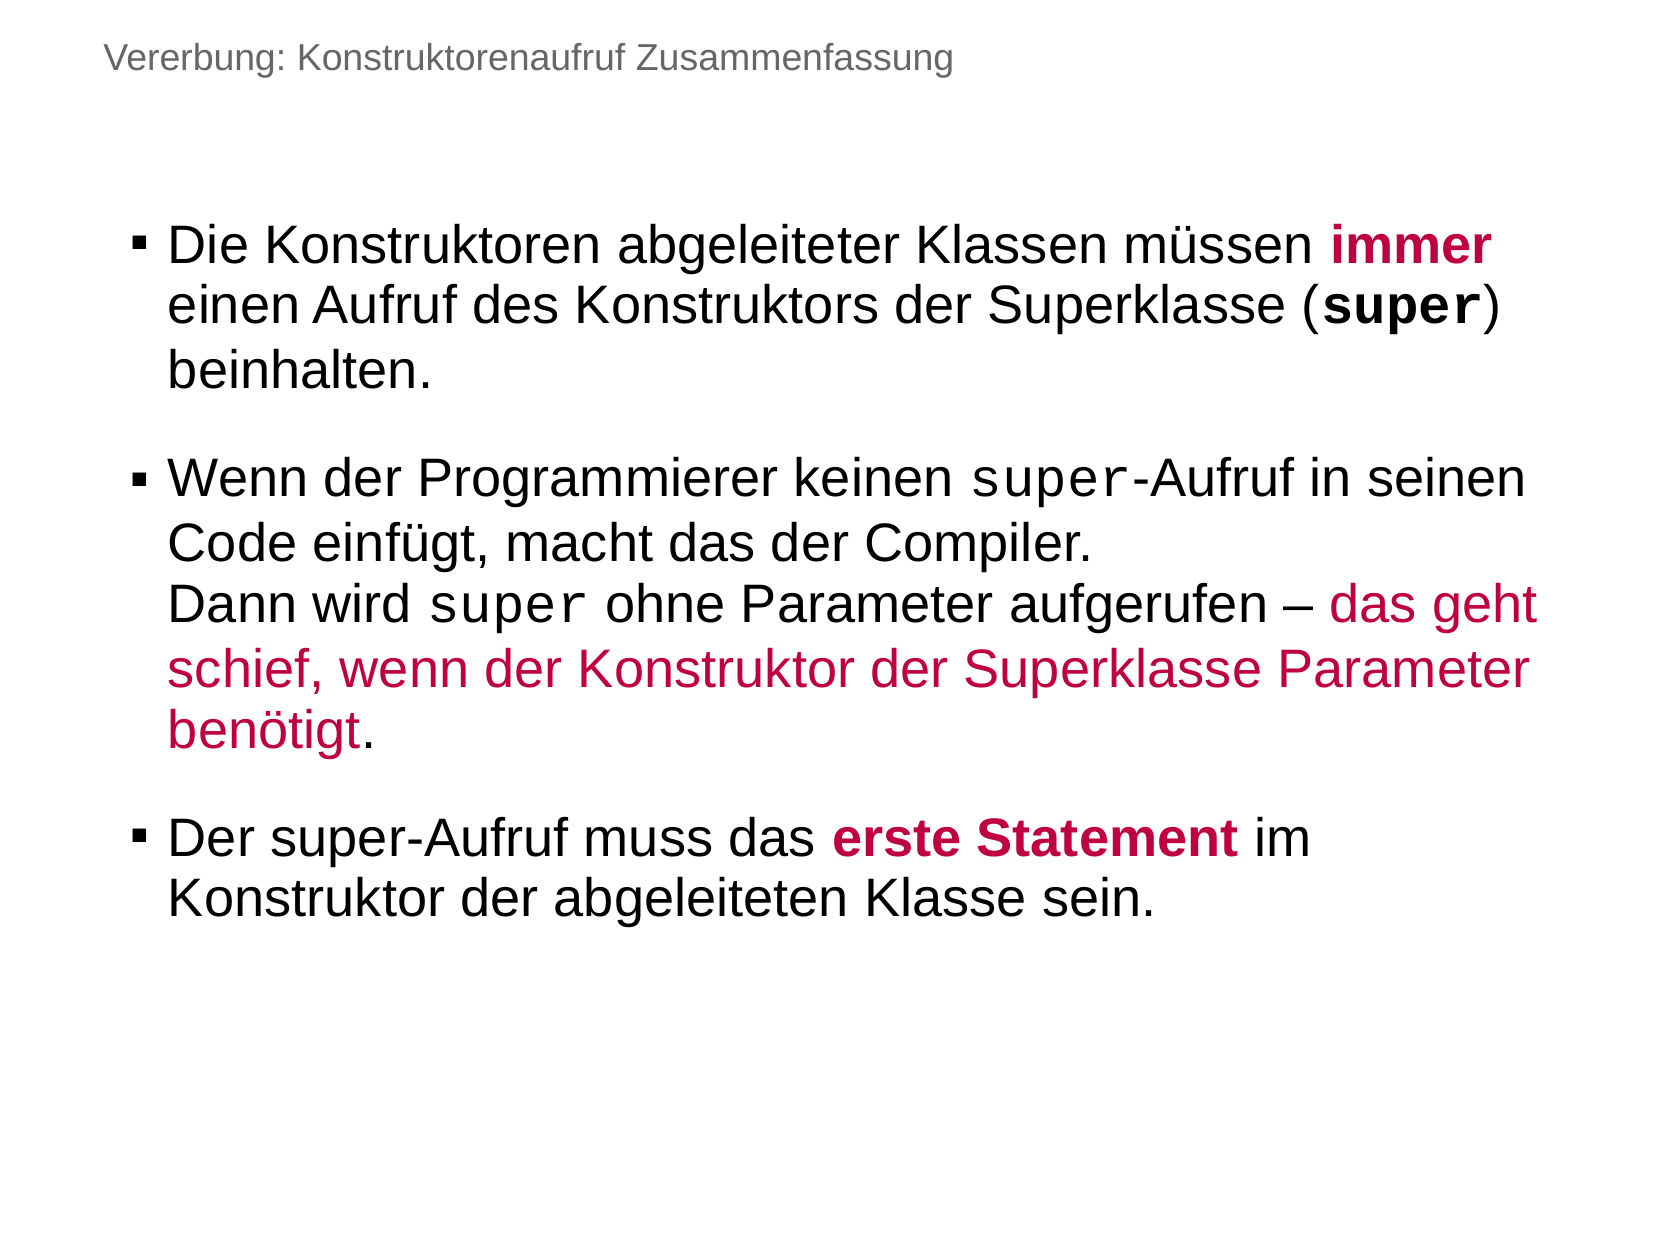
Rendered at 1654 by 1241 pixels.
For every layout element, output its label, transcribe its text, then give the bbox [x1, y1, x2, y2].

text_box Die Konstruktoren abgeleiteter Klassen müssen immer einen Aufruf des Konstruktors der Superklasse (super) beinhalten. Wenn der Programmierer keinen super-Aufruf in seinen Code einfügt, macht das der Compiler. Dann wird super ohne Parameter aufgerufen – das geht schief, wenn der Konstruktor der Superklasse Parameter benötigt. Der super-Aufruf muss das erste Statement im Konstruktor der abgeleiteten Klasse sein. [117, 206, 1595, 936]
text_box Vererbung: Konstruktorenaufruf Zusammenfassung [88, 29, 1565, 87]
